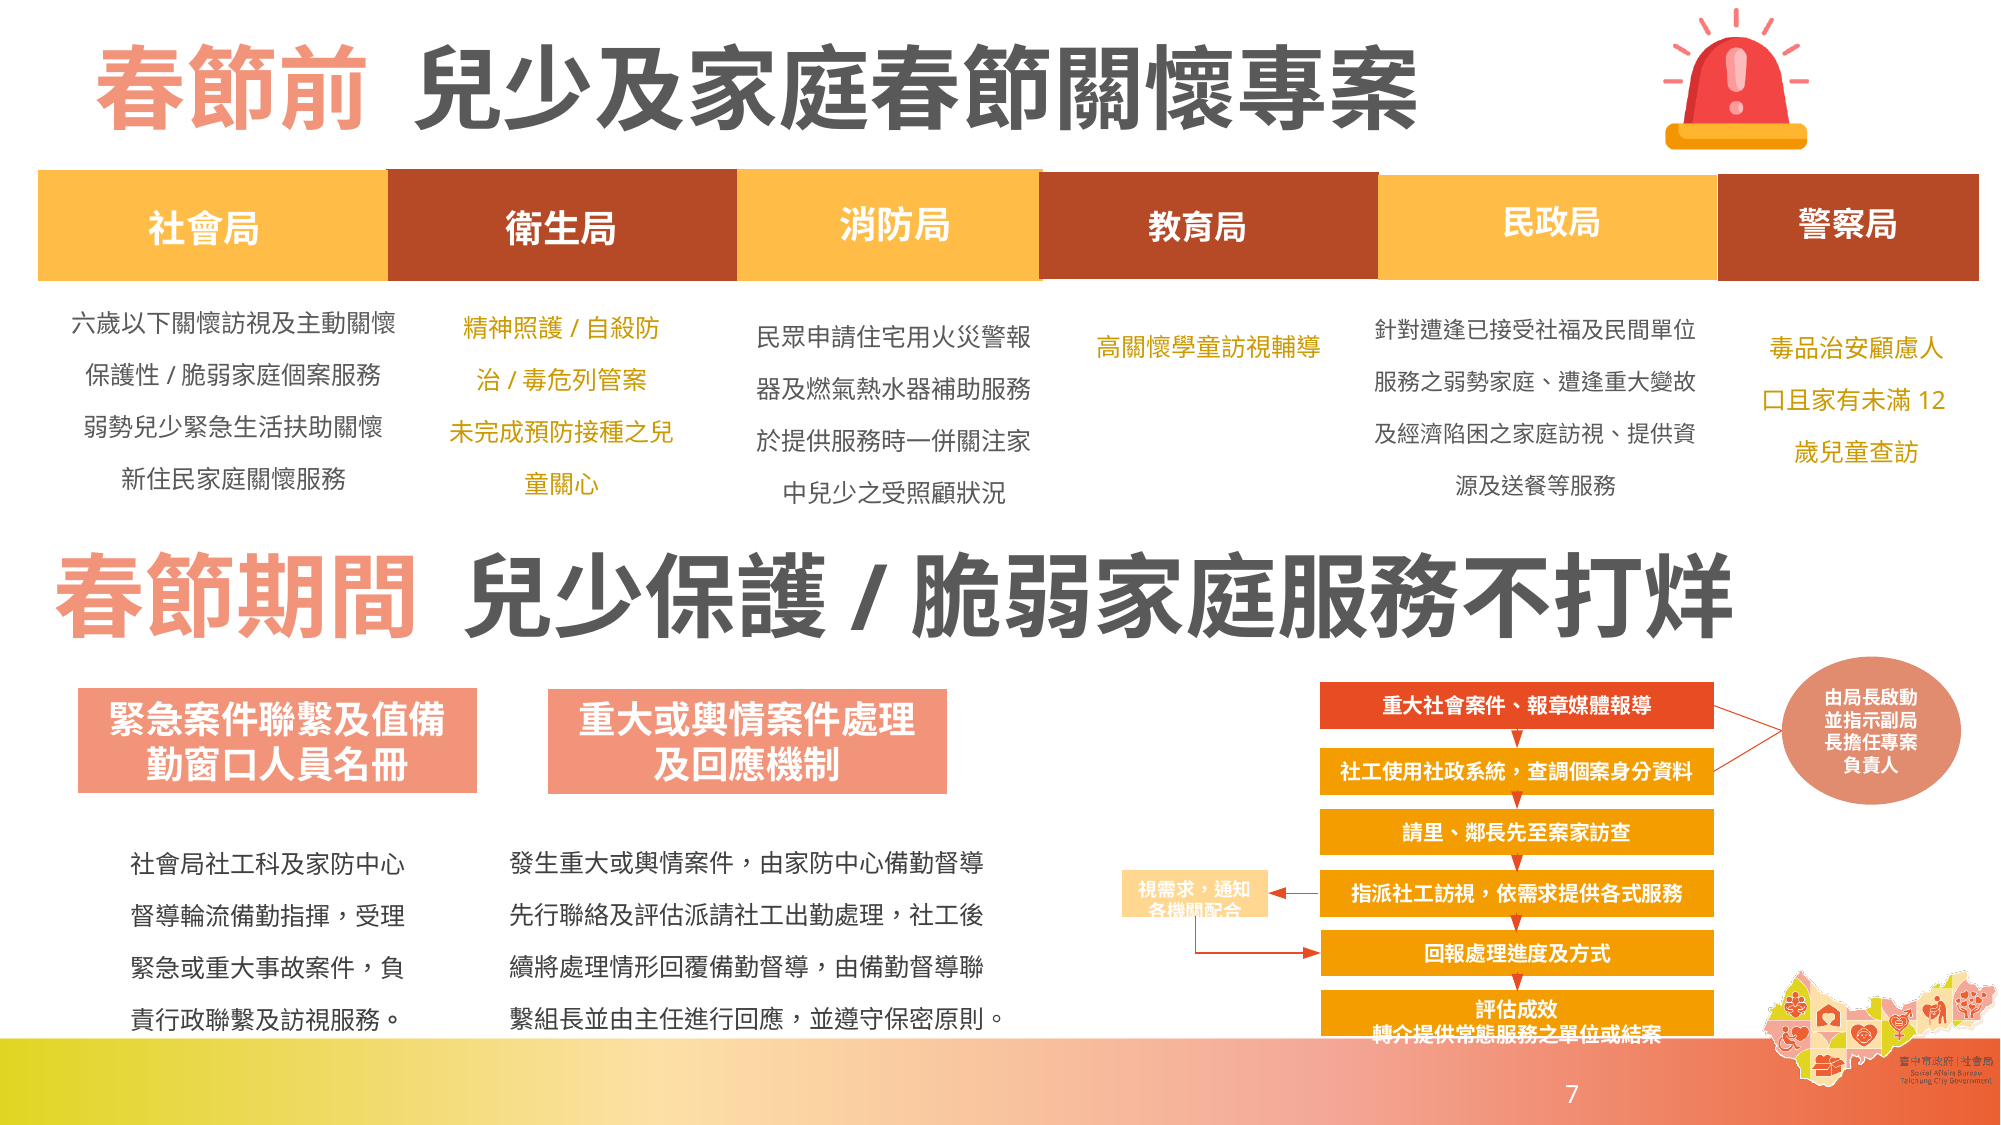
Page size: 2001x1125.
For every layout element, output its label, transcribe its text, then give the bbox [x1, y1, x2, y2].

text_box 民政局 [1487, 194, 1675, 249]
text_box 社工使用社政系統，查調個案身分資料 [1320, 748, 1714, 795]
picture [1663, 5, 1809, 152]
text_box 回報處理進度及方式 [1321, 930, 1714, 976]
text_box 社會局社工科及家防中心督導輪流備勤指揮，受理緊急或重大事故案件，負責行政聯繫及訪視服務。 [116, 819, 439, 1042]
text_box 針對遭逢已接受社福及民間單位服務之弱勢家庭、遭逢重大變故及經濟陷困之家庭訪視、提供資源及送餐等服務 [1354, 284, 1717, 507]
text_box 消防局 [824, 193, 1005, 253]
text_box 緊急案件聯繫及值備勤窗口人員名冊 [78, 688, 477, 793]
text_box 教育局 [1133, 198, 1321, 253]
text_box 重大或輿情案件處理及回應機制 [548, 689, 947, 794]
text_box 發生重大或輿情案件，由家防中心備勤督導先行聯絡及評估派請社工出勤處理，社工後續將處理情形回覆備勤督導，由備勤督導聯繫組長並由主任進行回應，並遵守保密原則。 [495, 818, 1000, 1041]
text_box 社會局 [134, 198, 318, 258]
text_box [1718, 174, 1979, 281]
text_box 春節前 兒少及家庭春節關懷專案 [79, 35, 1924, 190]
text_box 視需求，通知各機關配合 [1122, 870, 1268, 917]
text_box 警察局 [1784, 196, 1972, 251]
text_box 7 [1550, 1065, 2000, 1125]
text_box 重大社會案件、報章媒體報導 [1320, 682, 1714, 729]
text_box 高關懷學童訪視輔導 [1049, 324, 1354, 369]
text_box 評估成效 轉介提供常態服務之單位或結案 [1321, 990, 1714, 1036]
text_box [38, 169, 1717, 281]
text_box 精神照護/自殺防治/毒危列管案 未完成預防接種之兒童關心 [428, 283, 697, 507]
text_box 由局長啟動並指示副局長擔任專案負責人 [1781, 656, 1962, 805]
text_box 衛生局 [491, 198, 666, 258]
text_box 指派社工訪視，依需求提供各式服務 [1320, 870, 1714, 917]
text_box 六歲以下關懷訪視及主動關懷 保護性/脆弱家庭個案服務 弱勢兒少緊急生活扶助關懷 新住民家庭關懷服務 [46, 278, 422, 501]
text_box 春節期間 兒少保護/脆弱家庭服務不打烊 [38, 543, 1882, 697]
text_box 民眾申請住宅用火災警報器及燃氣熱水器補助服務 於提供服務時一併關注家中兒少之受照顧狀況 [740, 292, 1049, 515]
text_box 請里、鄰長先至案家訪查 [1320, 809, 1714, 855]
text_box 毒品治安顧慮人口且家有未滿12歲兒童查訪 [1742, 303, 1972, 474]
